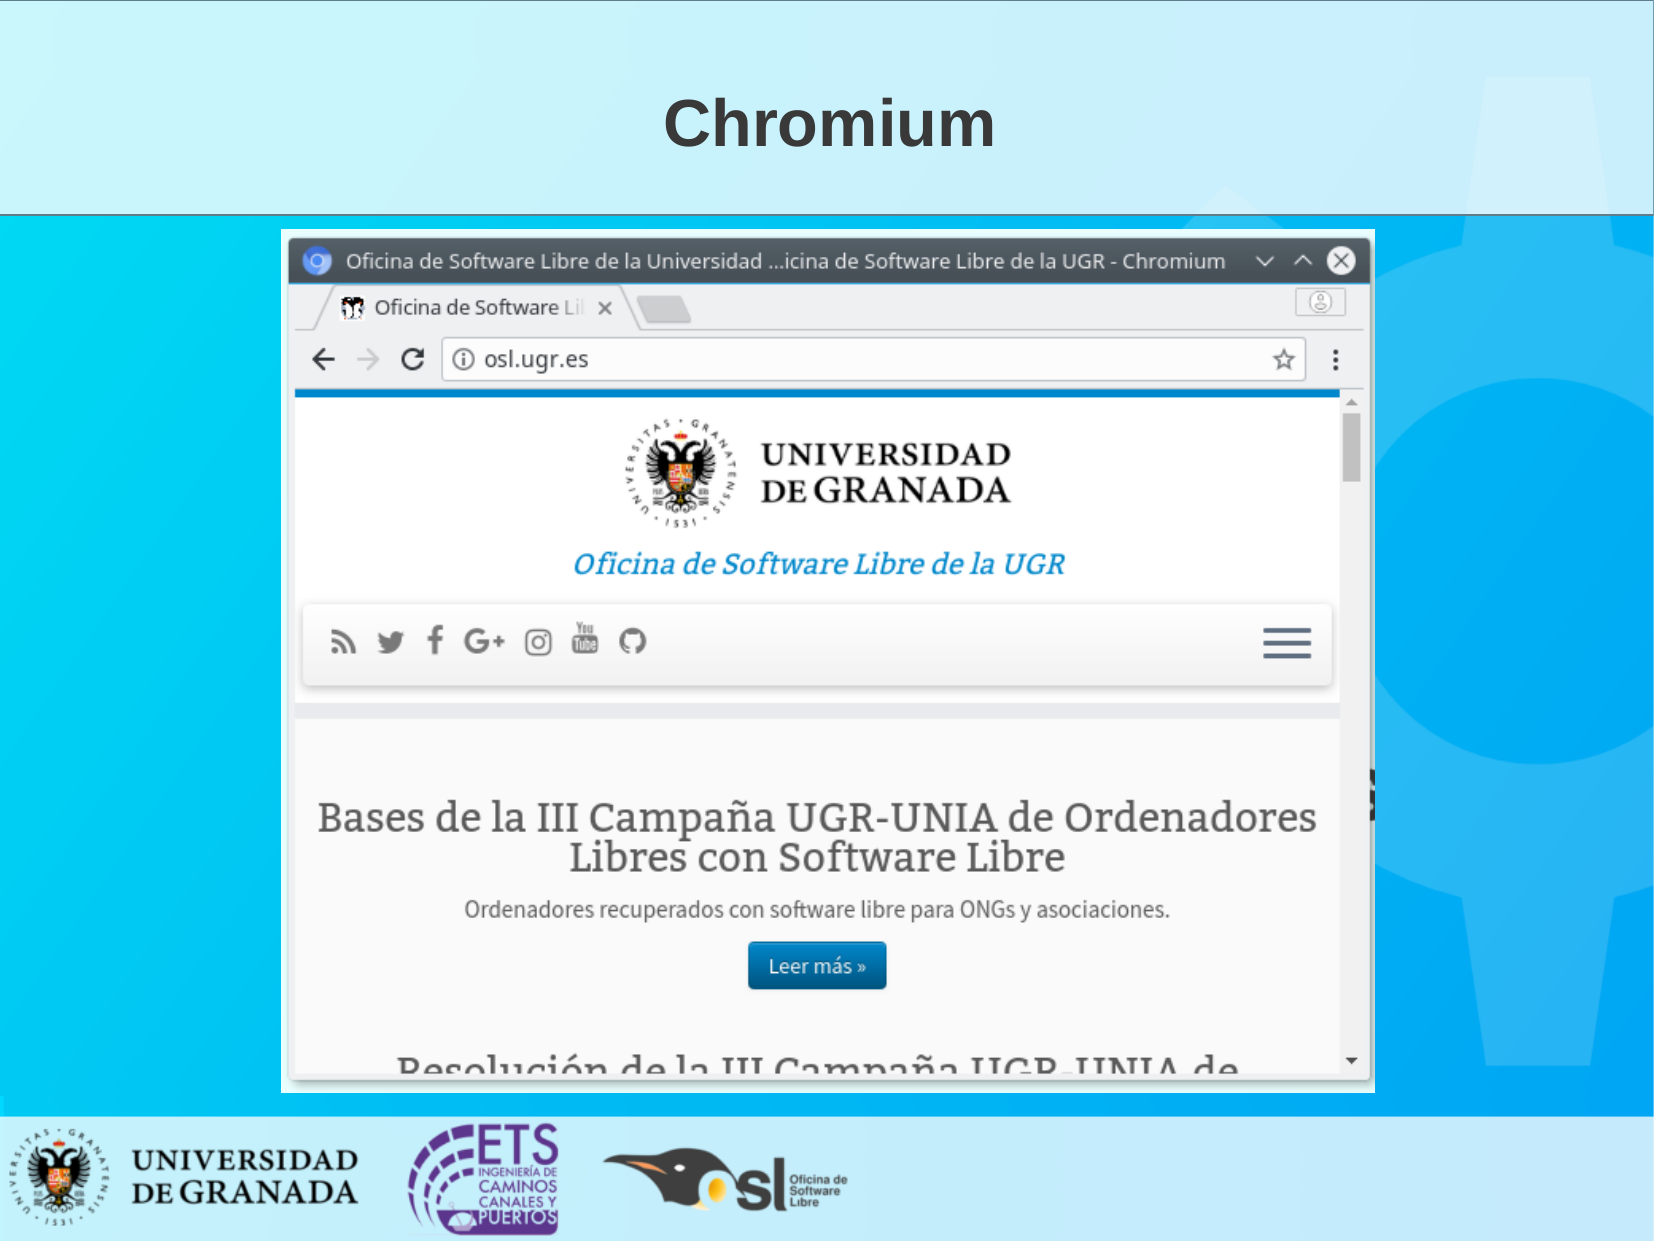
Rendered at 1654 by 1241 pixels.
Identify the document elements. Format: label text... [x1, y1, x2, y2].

text_box Chromium [26, 24, 1634, 216]
picture [0, 216, 1654, 1241]
